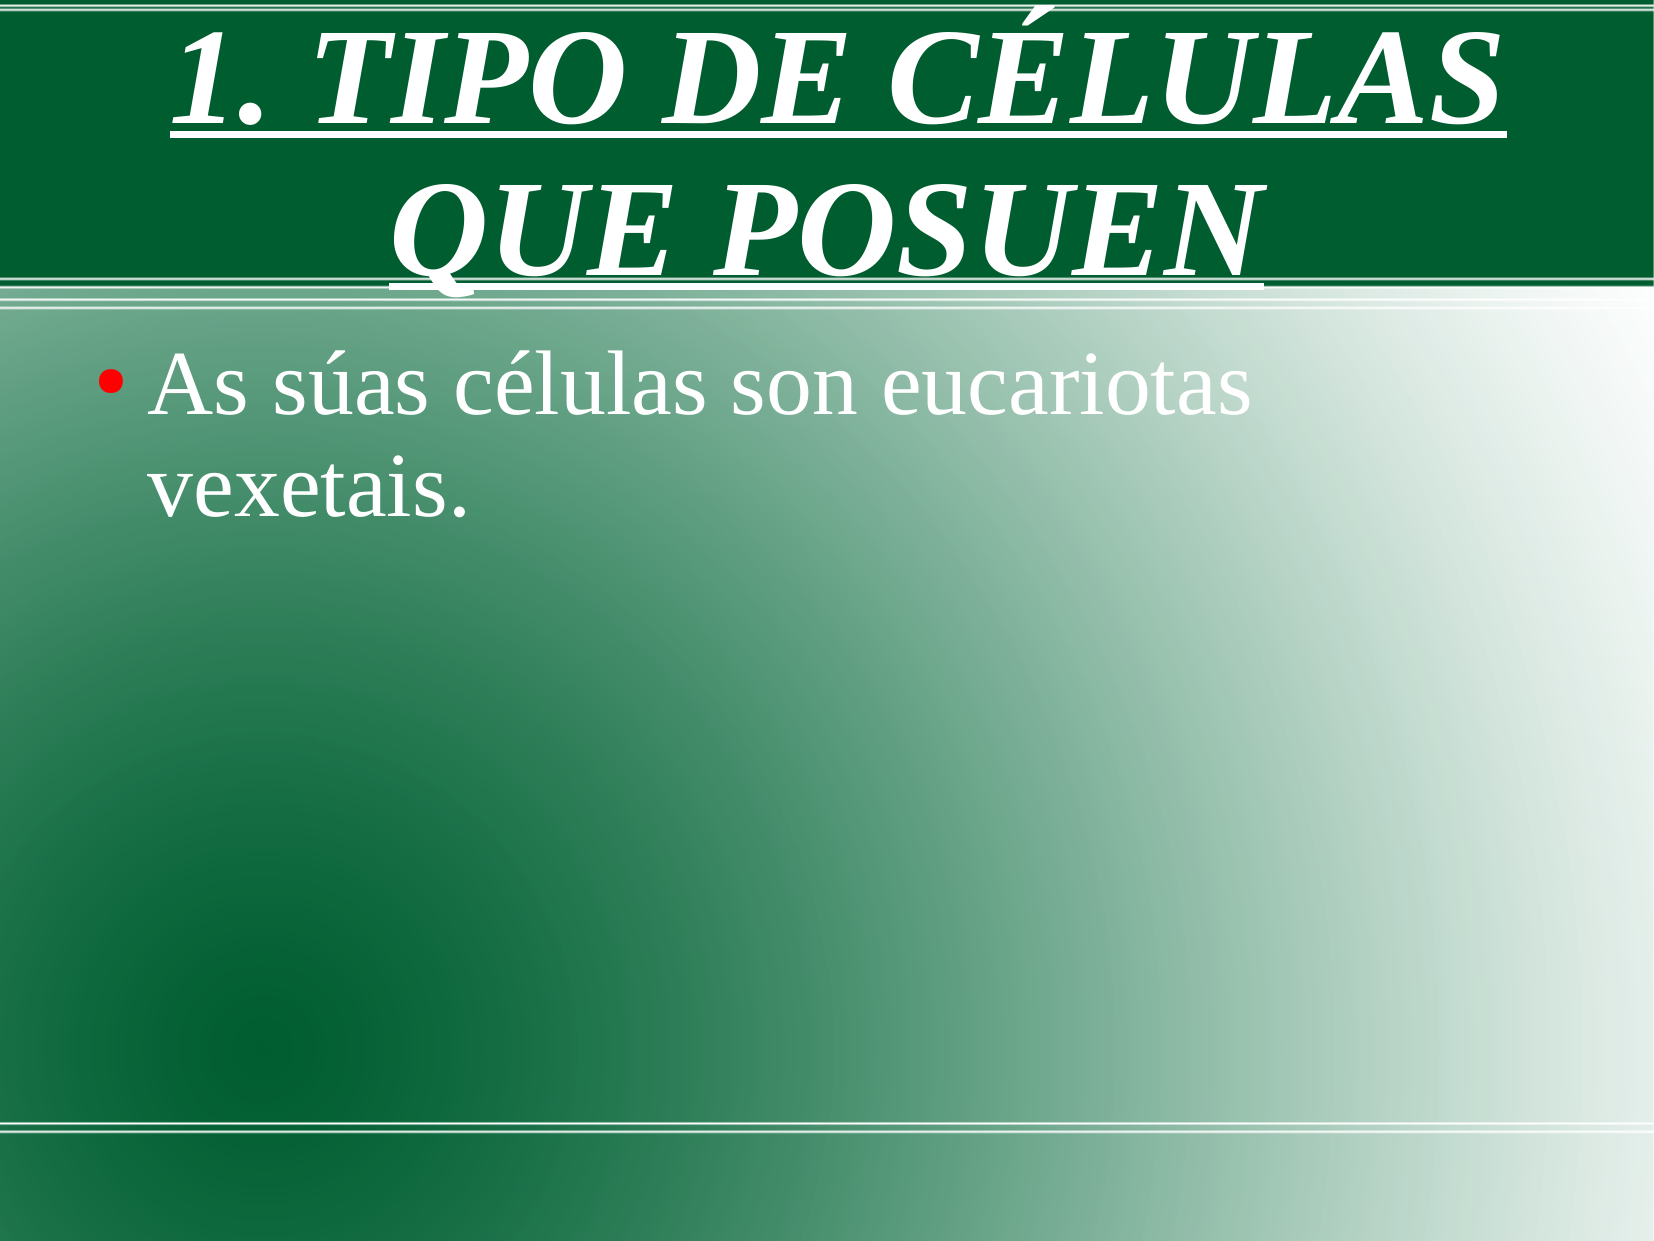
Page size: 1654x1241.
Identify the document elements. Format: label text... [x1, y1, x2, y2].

picture [0, 0, 1654, 1241]
list As súas células son eucariotas vexetais. [76, 333, 1565, 1152]
title 1. TIPO DE CÉLULAS QUE POSUEN [82, 0, 1571, 306]
